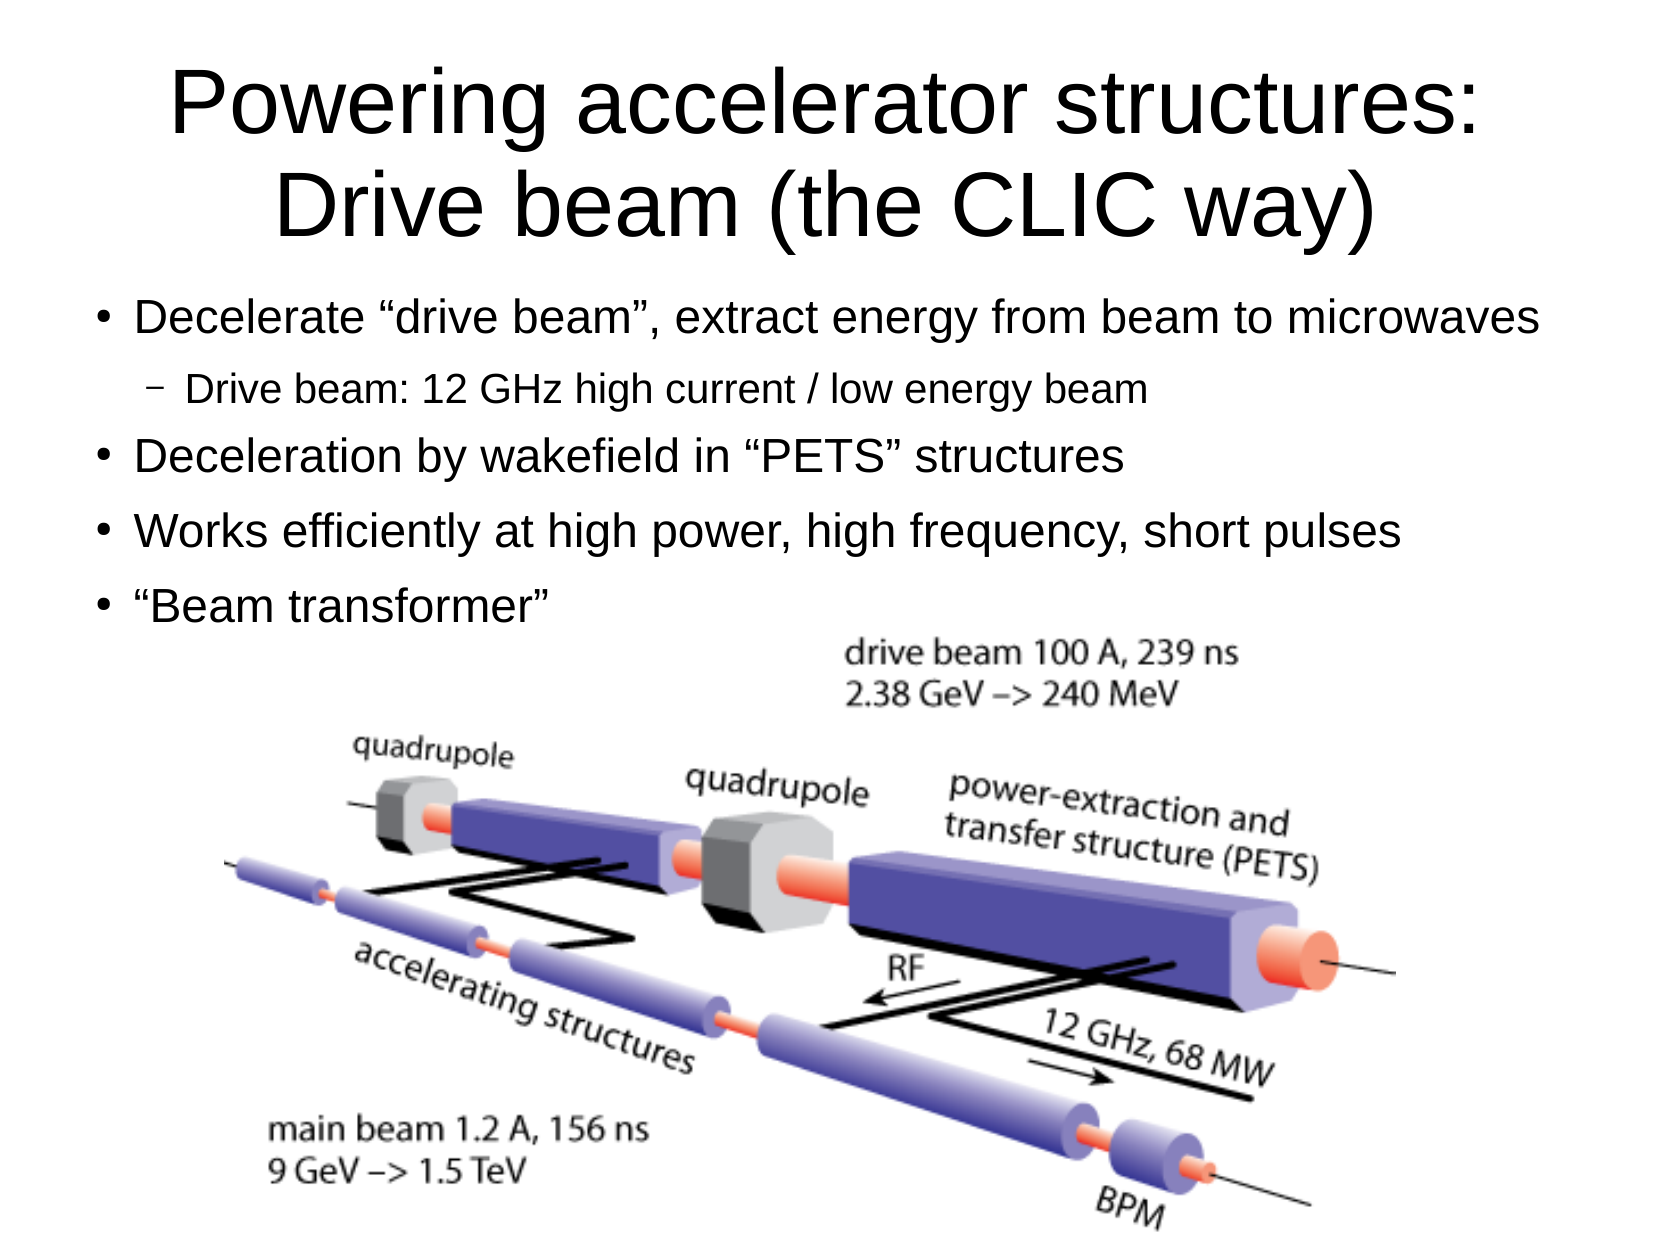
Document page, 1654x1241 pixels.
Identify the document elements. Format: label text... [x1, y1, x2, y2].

list Decelerate “drive beam”, extract energy from beam to microwaves Drive beam: 12 GHz high current / low energy beam Deceleration by wakefield in “PETS” structures Works efficiently at high power, high frequency, short pulses “Beam transformer” [82, 290, 1653, 634]
picture [224, 633, 1396, 1241]
title Powering accelerator structures: Drive beam (the CLIC way) [82, 49, 1571, 257]
